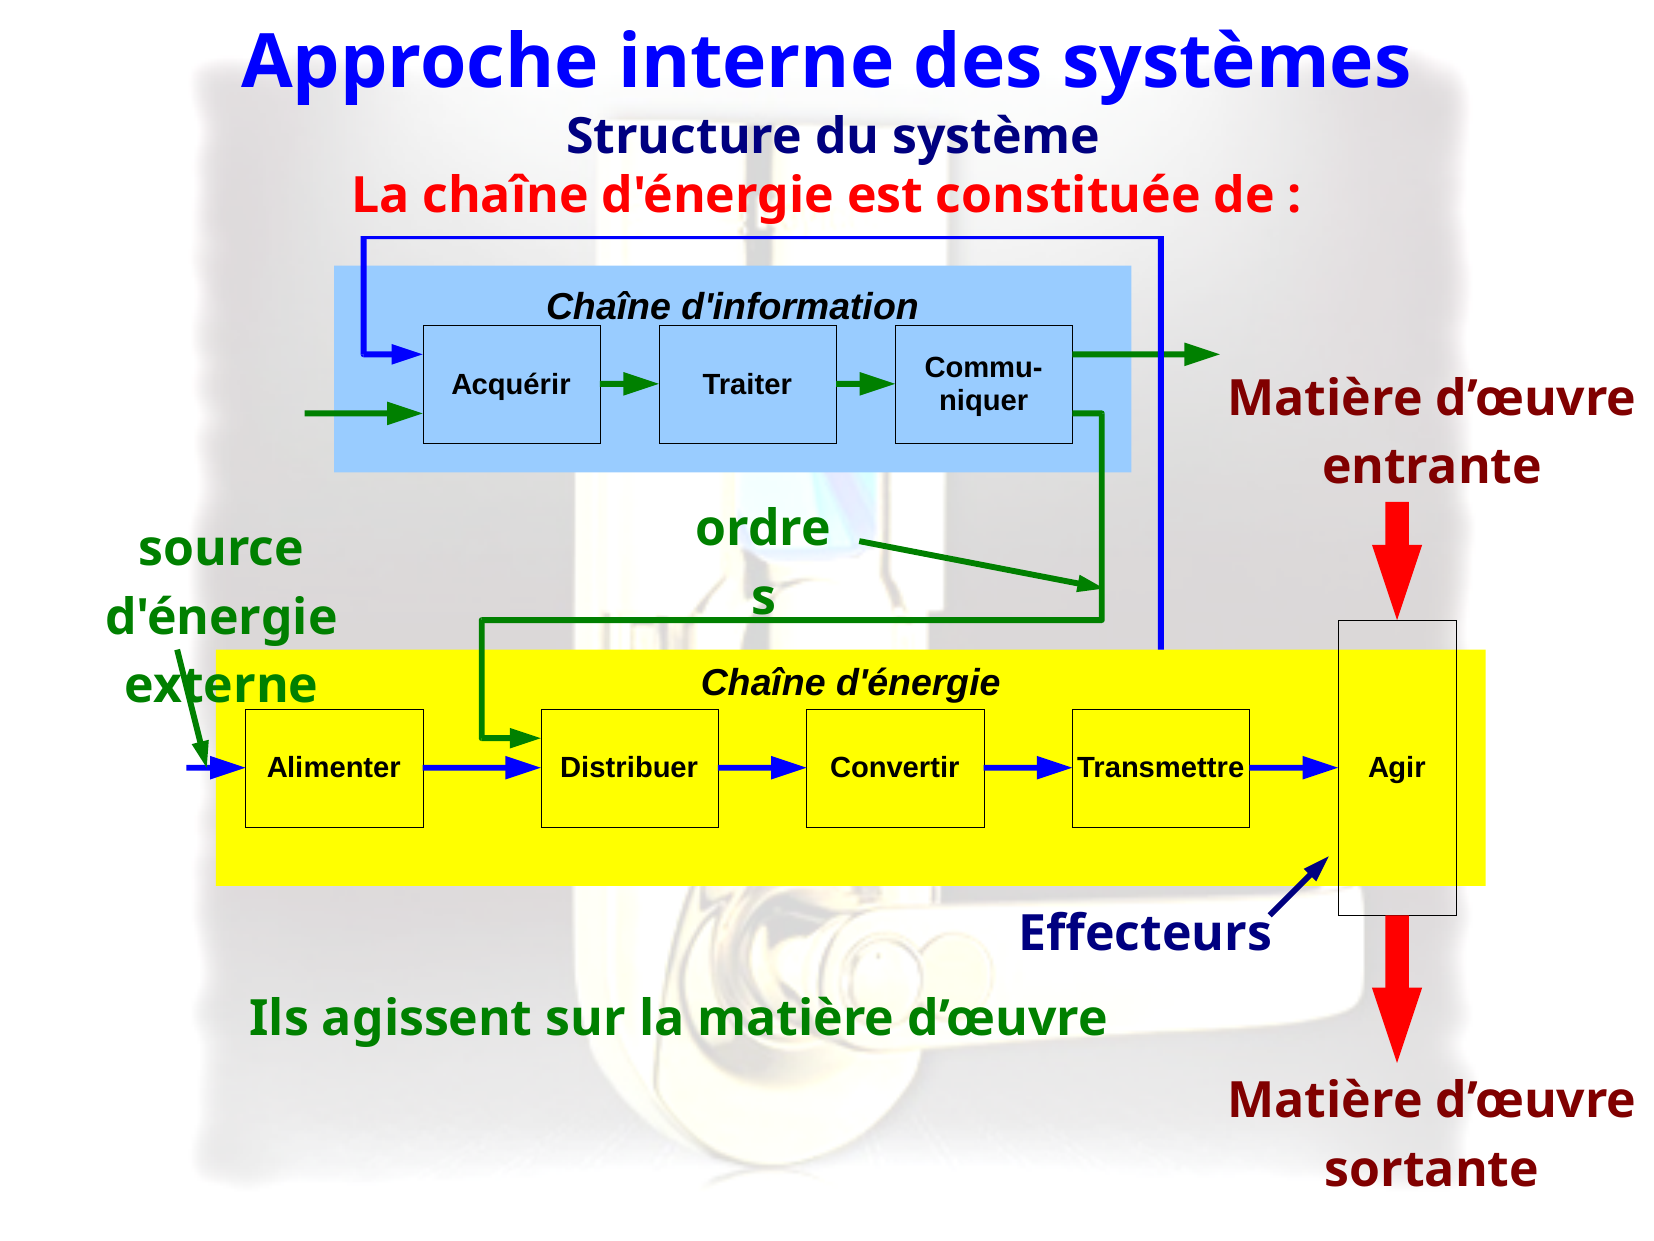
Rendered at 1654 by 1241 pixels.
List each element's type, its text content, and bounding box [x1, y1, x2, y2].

text_box source d'énergie externe [0, 501, 443, 662]
text_box ordres [667, 482, 860, 573]
text_box Matière d’œuvre entrante [1210, 354, 1654, 509]
text_box Structure du système [0, 93, 1654, 151]
text_box Matière d’œuvre sortante [1210, 1056, 1654, 1211]
text_box Effecteurs [1003, 890, 1388, 975]
chart [186, 1059, 1210, 1063]
text_box La chaîne d'énergie est constituée de : [0, 151, 1654, 237]
text_box Ils agissent sur la matière d’œuvre [0, 974, 1359, 1059]
chart [186, 237, 1486, 1056]
